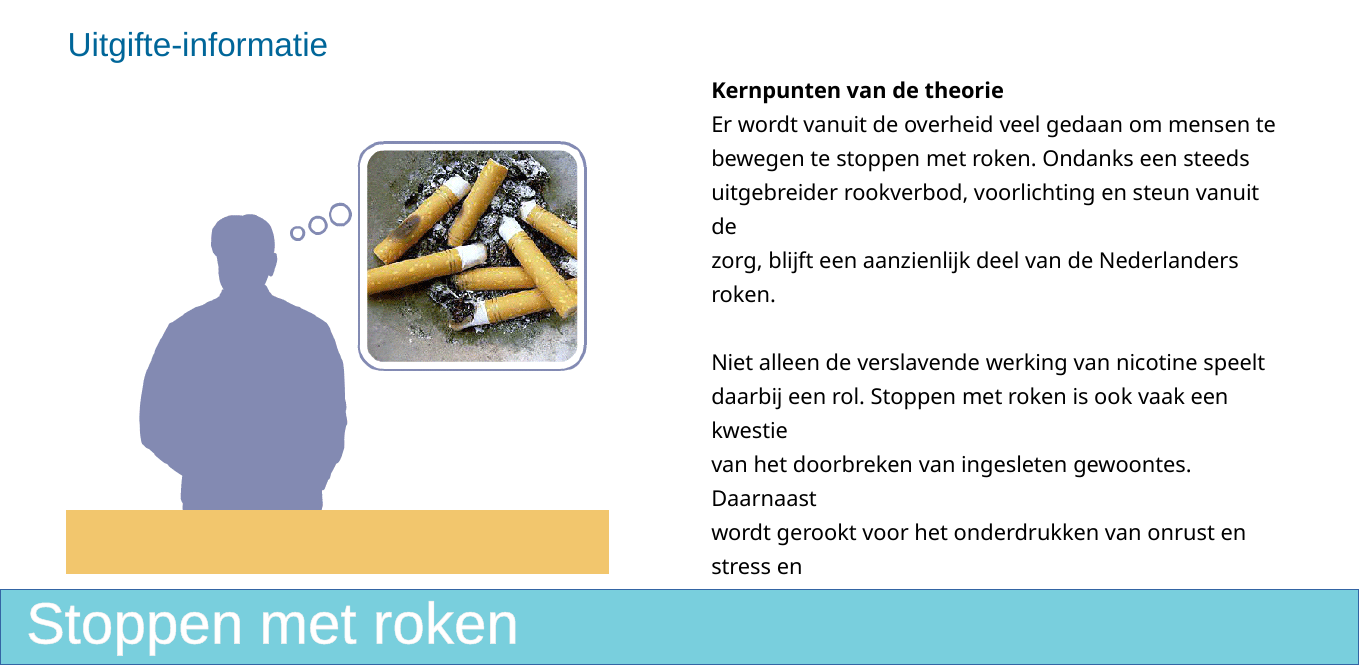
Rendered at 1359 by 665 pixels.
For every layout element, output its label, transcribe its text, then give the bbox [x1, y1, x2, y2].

title Uitgifte-informatie [67, 26, 1291, 101]
text_box Kernpunten van de theorie Er wordt vanuit de overheid veel gedaan om mensen te bewegen te stoppen met roken. Ondanks een steeds uitgebreider rookverbod, voorlichting en steun vanuit de zorg, blijft een aanzienlijk deel van de Nederlanders roken. Niet alleen de verslavende werking van nicotine speelt daarbij een rol. Stoppen met roken is ook vaak een kwestie van het doorbreken van ingesleten gewoontes. Daarnaast wordt gerookt voor het onderdrukken van onrust en stress en wordt roken ingezet als persoonlijk beloning en als levensstijl. Het is daarom belangrijk om de klant niet enkel te wijzen op de nadelen van het roken, maar vooral ook op de voordelen van het stoppen. Veel van deze voordelen zijn al op korte termijn merkbaar. [696, 63, 1306, 589]
text_box [0, 589, 1359, 665]
picture [66, 118, 609, 574]
title Stoppen met roken [26, 590, 846, 665]
